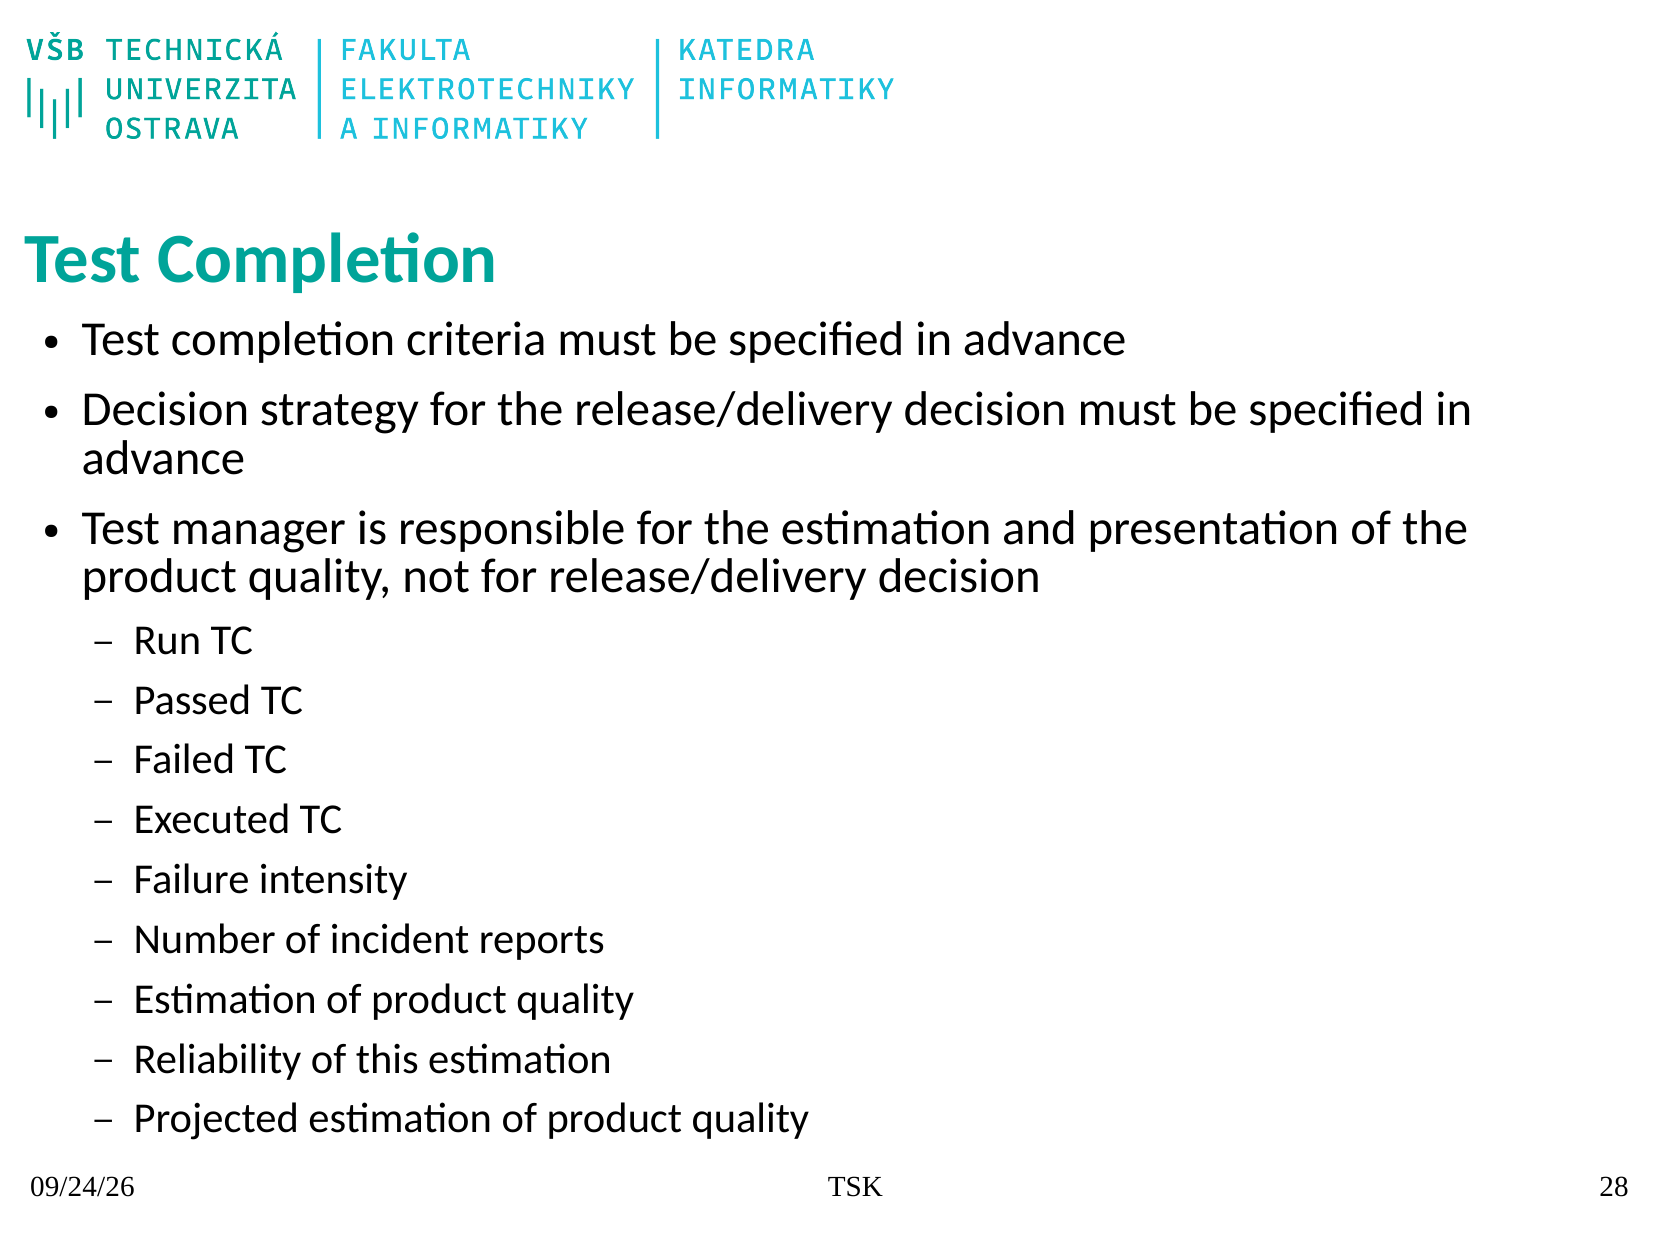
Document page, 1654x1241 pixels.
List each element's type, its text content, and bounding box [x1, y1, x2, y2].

list Test completion criteria must be specified in advance Decision strategy for the release/delivery decision must be specified in advance Test manager is responsible for the estimation and presentation of the product quality, not for release/delivery decision Run TC Passed TC Failed TC Executed TC Failure intensity Number of incident reports Estimation of product quality Reliability of this estimation Projected estimation of product quality [30, 318, 1629, 1146]
title Test Completion [24, 169, 1629, 300]
picture [26, 31, 894, 139]
